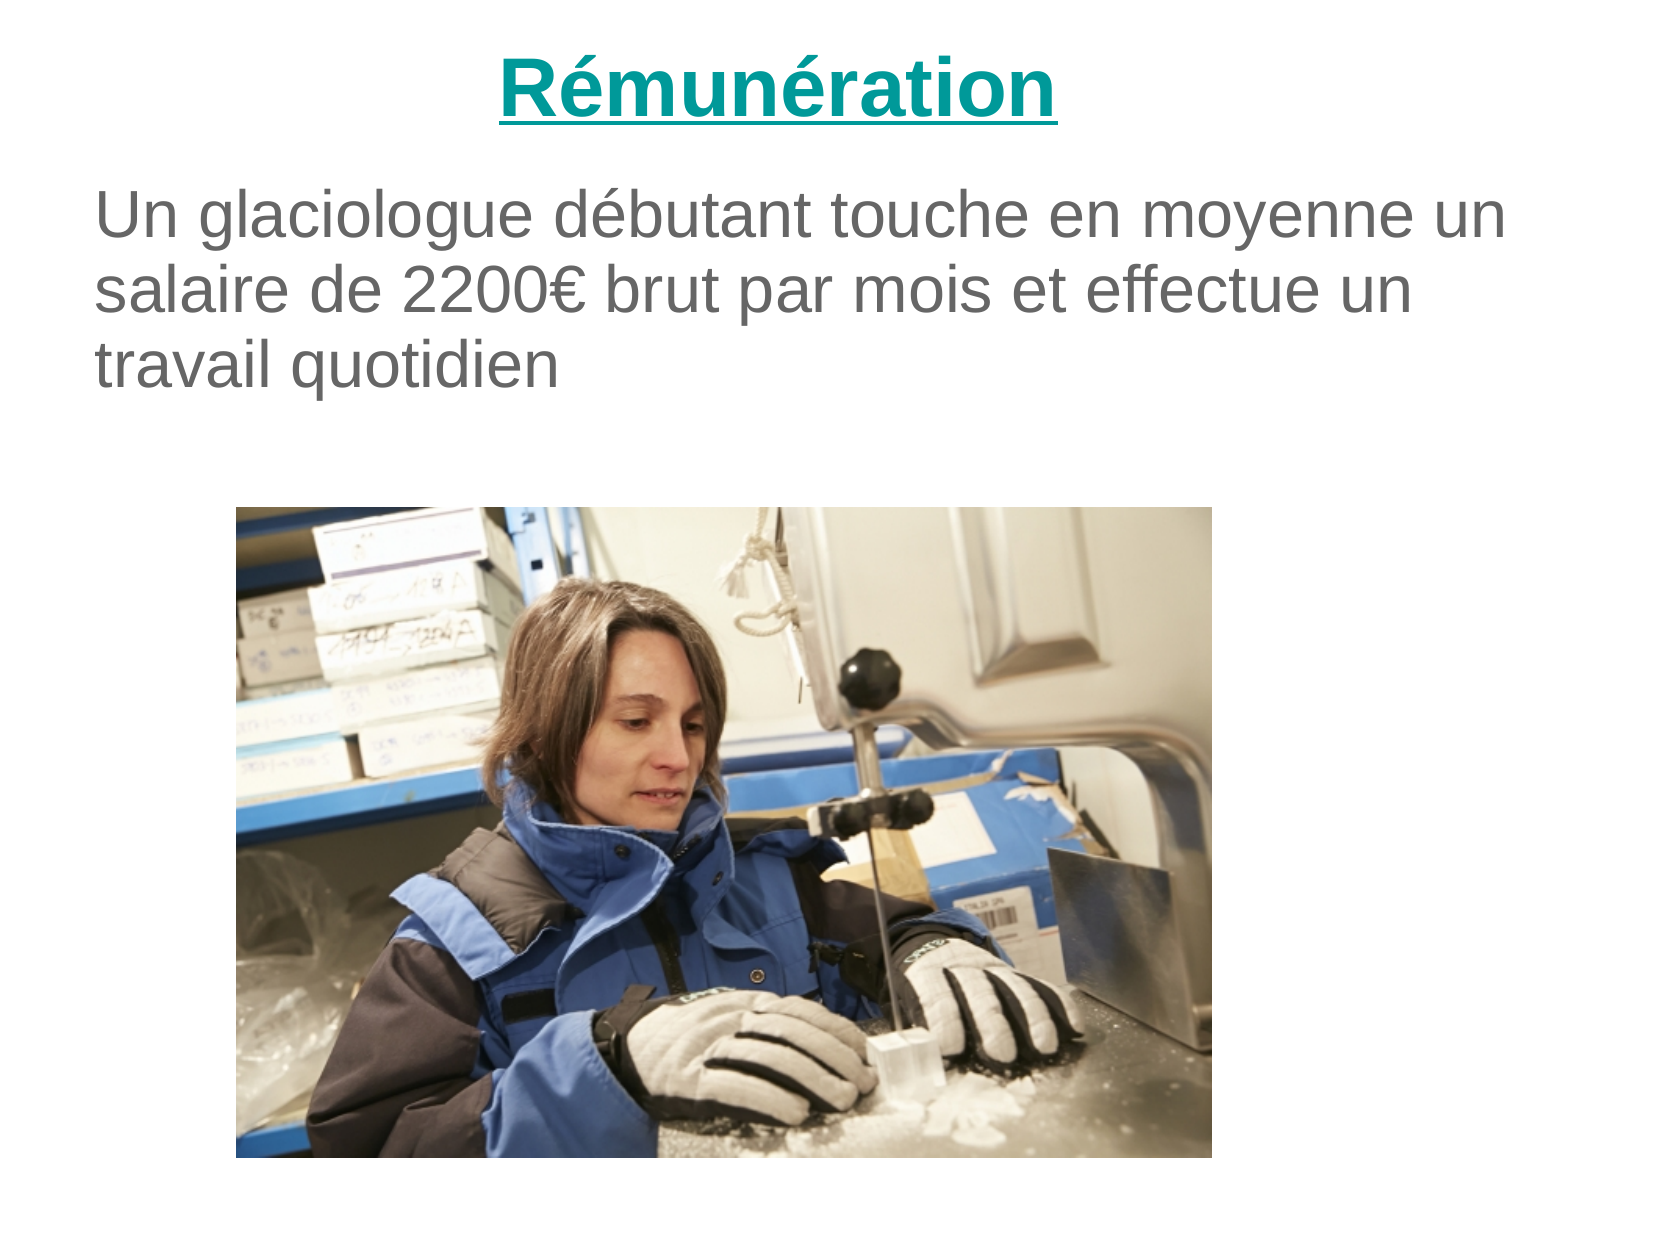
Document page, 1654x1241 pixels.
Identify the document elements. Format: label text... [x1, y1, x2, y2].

text_box Rémunération [484, 33, 1630, 142]
picture [236, 507, 1212, 1158]
list Un glaciologue débutant touche en moyenne un salaire de 2200€ brut par mois et effectue un travail quotidien [94, 177, 1607, 1010]
